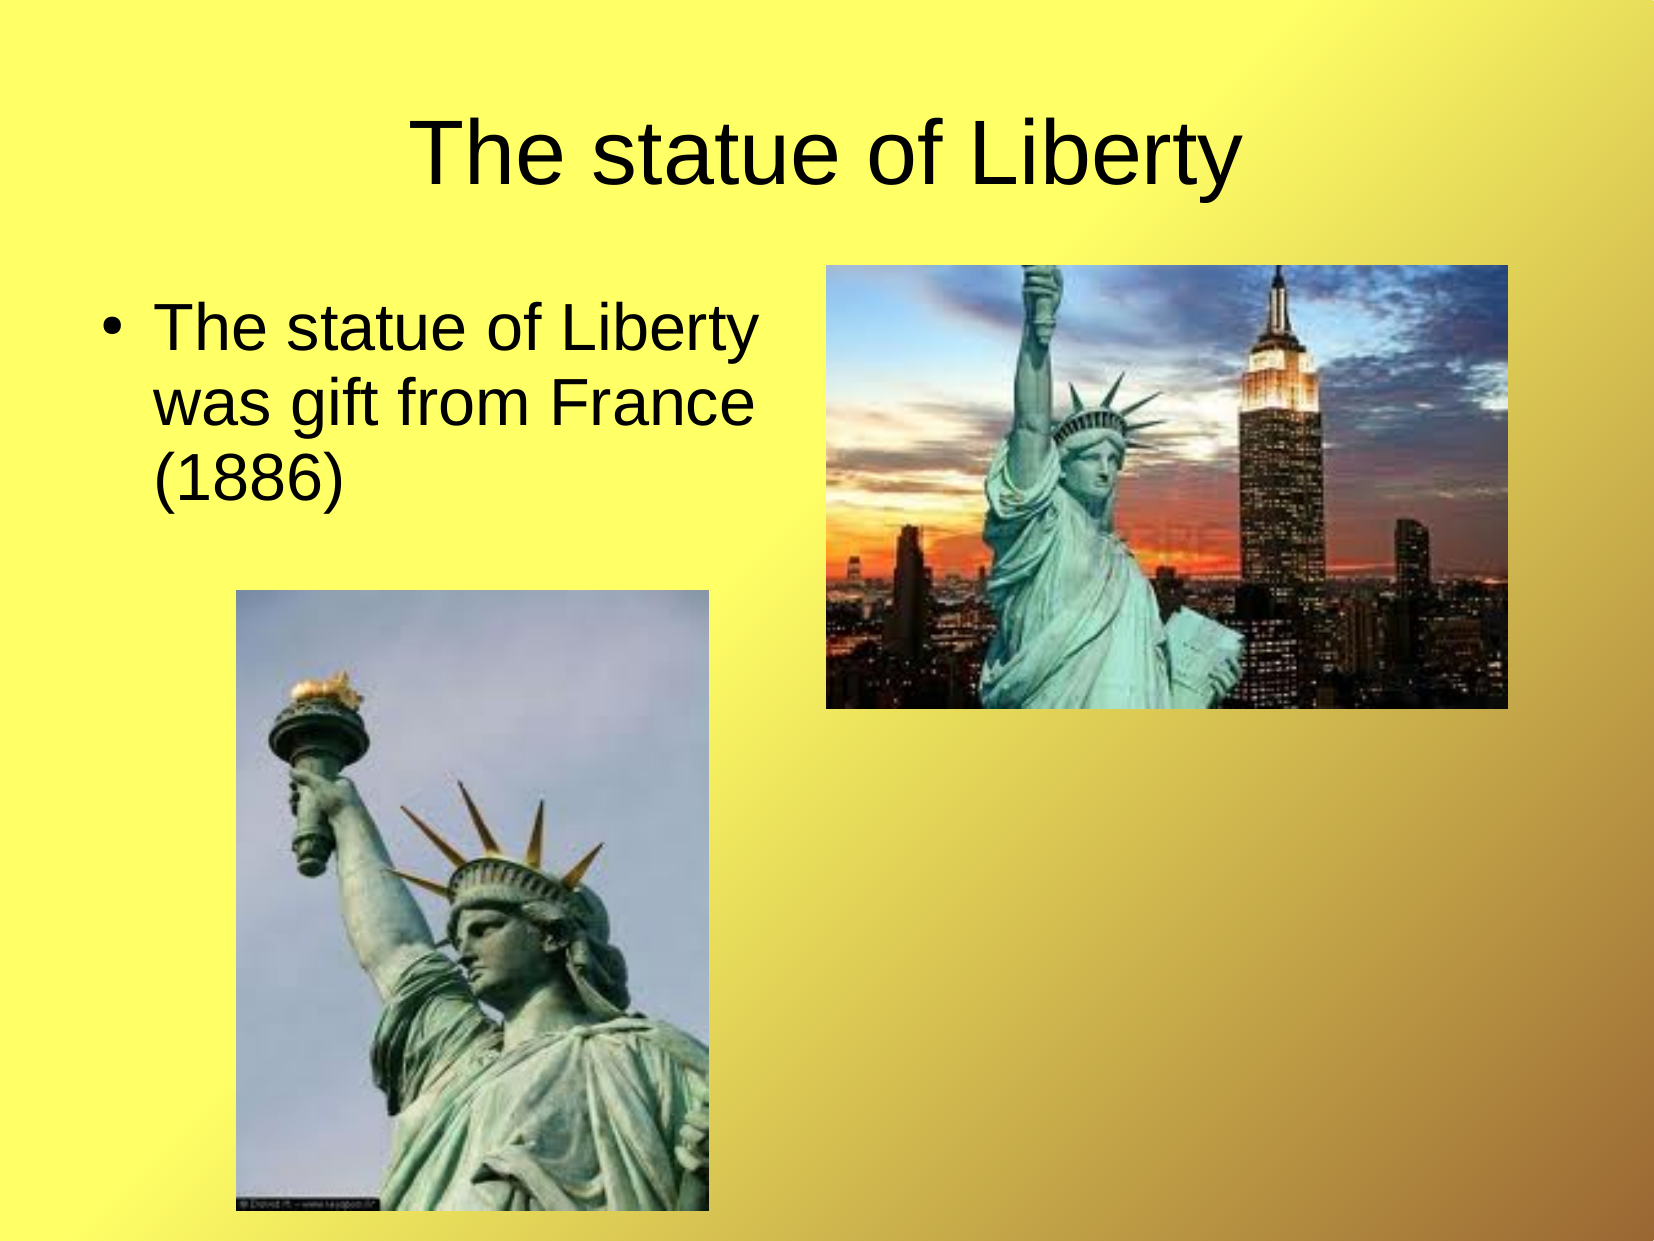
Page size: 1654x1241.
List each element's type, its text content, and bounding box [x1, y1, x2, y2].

picture [236, 590, 709, 1211]
title The statue of Liberty [82, 49, 1571, 257]
picture [826, 265, 1508, 709]
list The statue of Liberty was gift from France (1886) [82, 290, 809, 1109]
